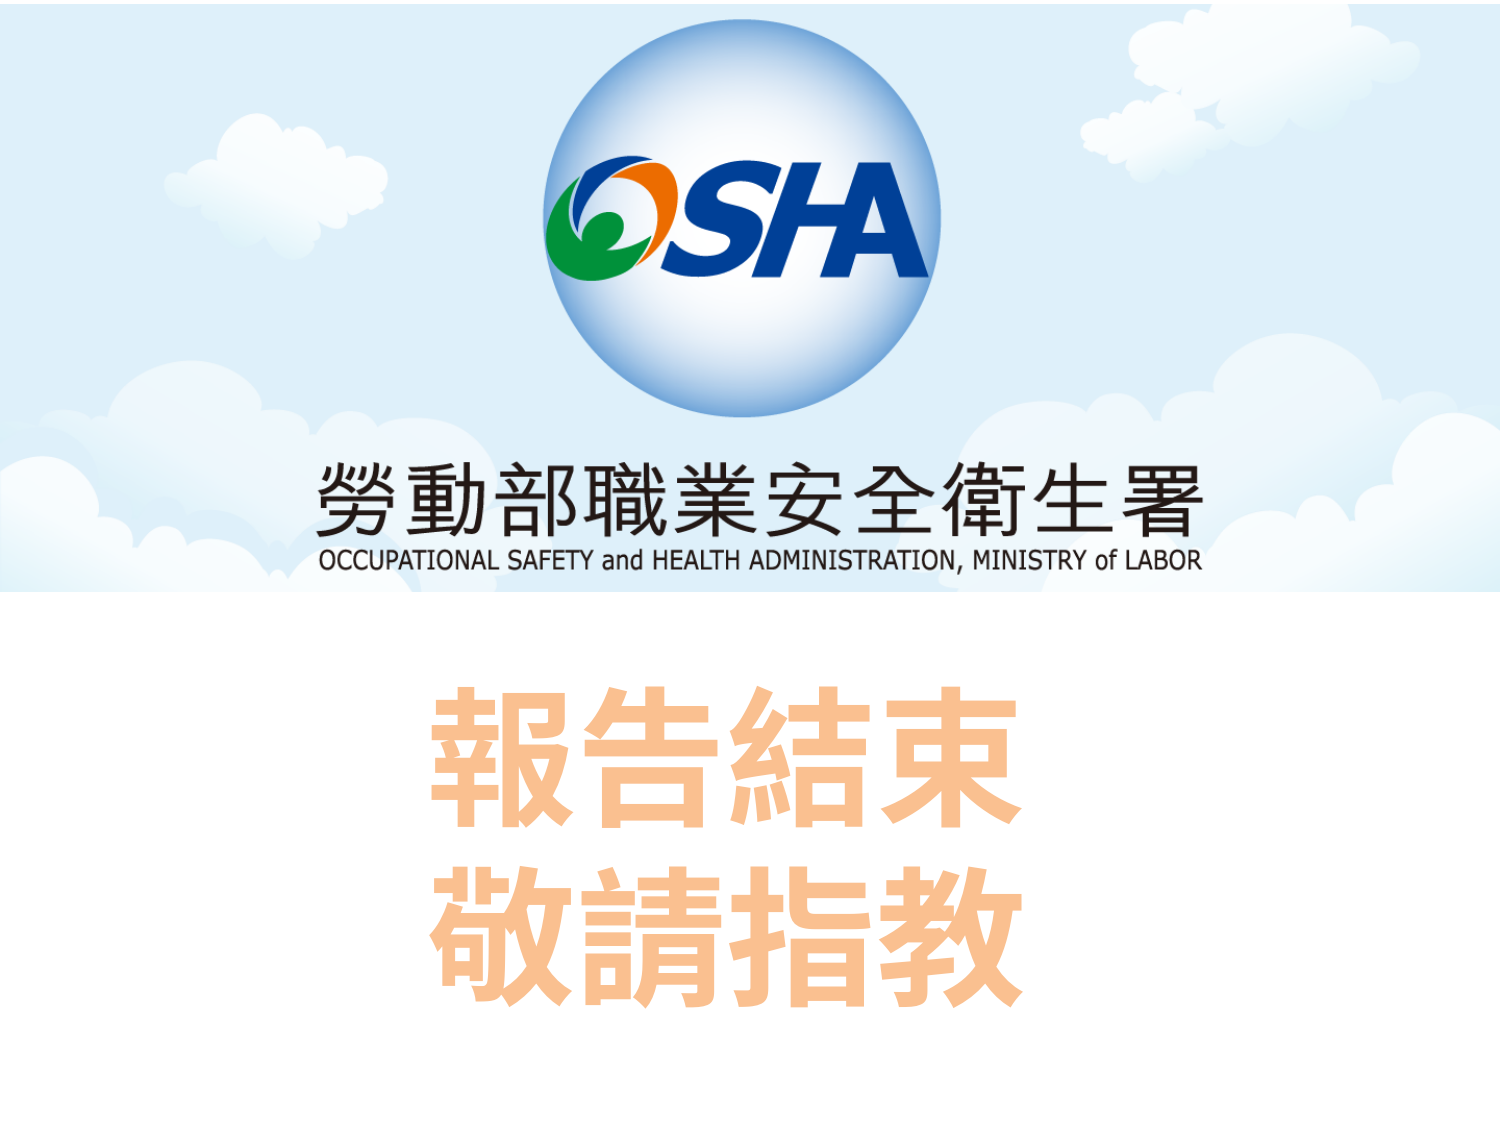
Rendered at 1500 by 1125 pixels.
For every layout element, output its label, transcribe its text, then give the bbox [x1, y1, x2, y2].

picture [0, 4, 1500, 592]
text_box 報告結束 敬請指教 [277, 656, 1176, 1032]
